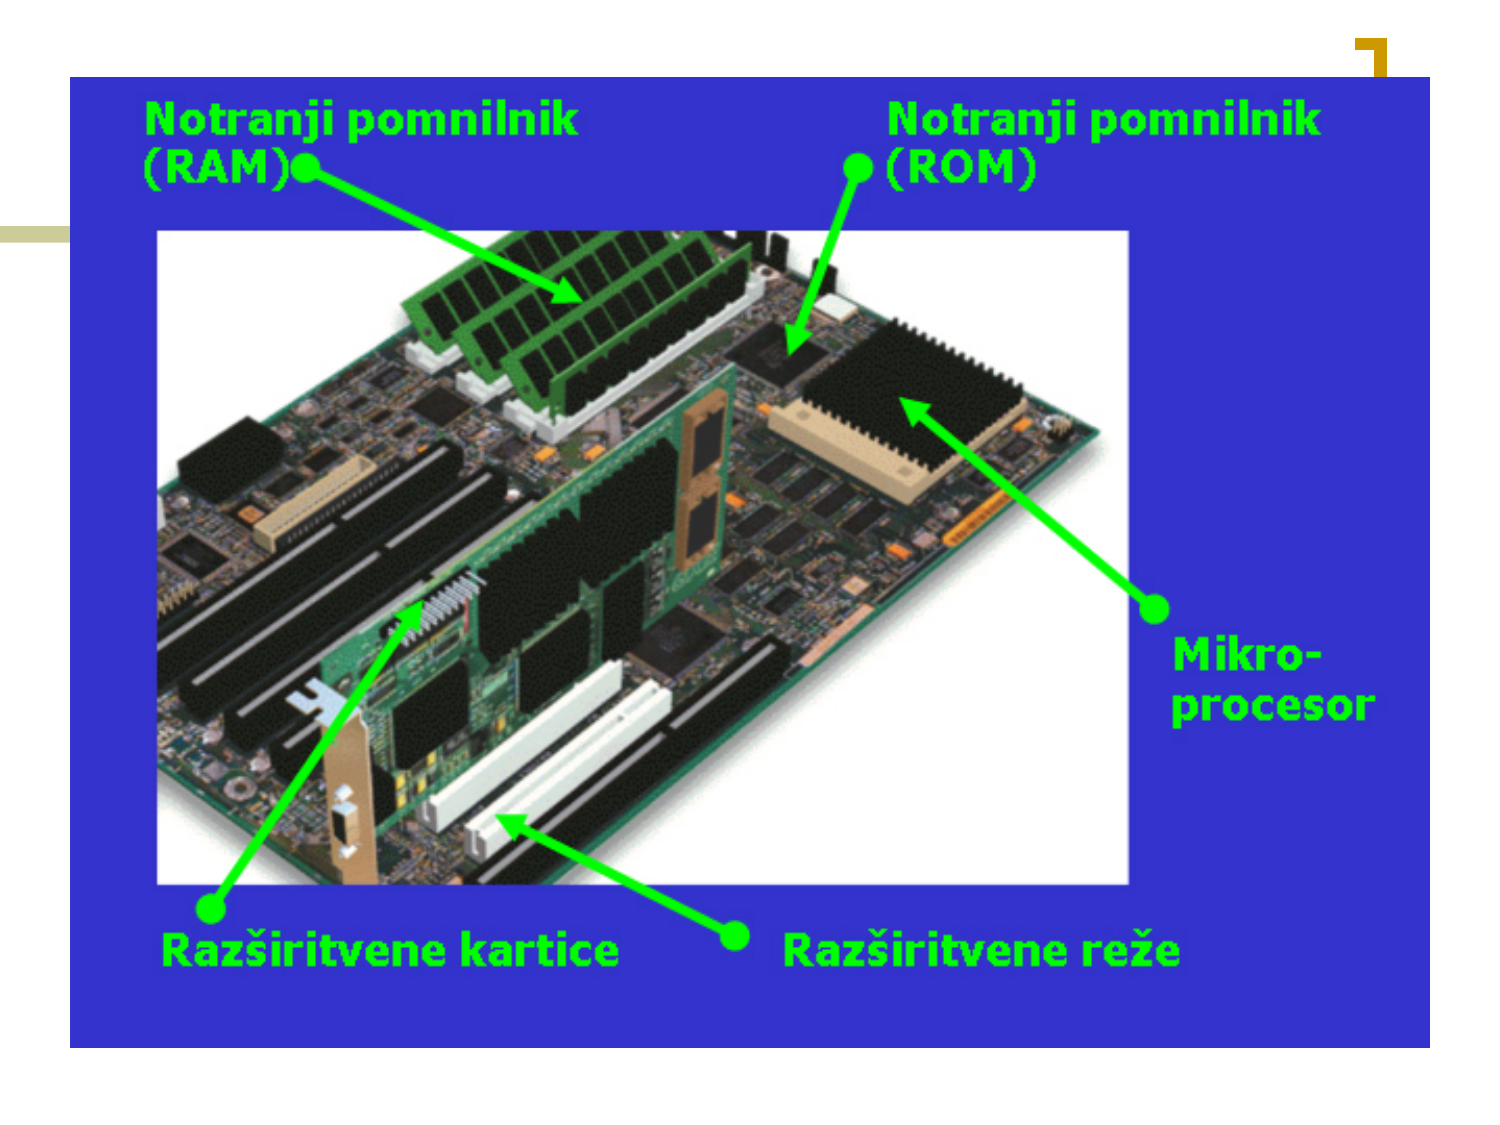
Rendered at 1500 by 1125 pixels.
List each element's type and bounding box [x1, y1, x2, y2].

picture [70, 77, 1430, 1048]
